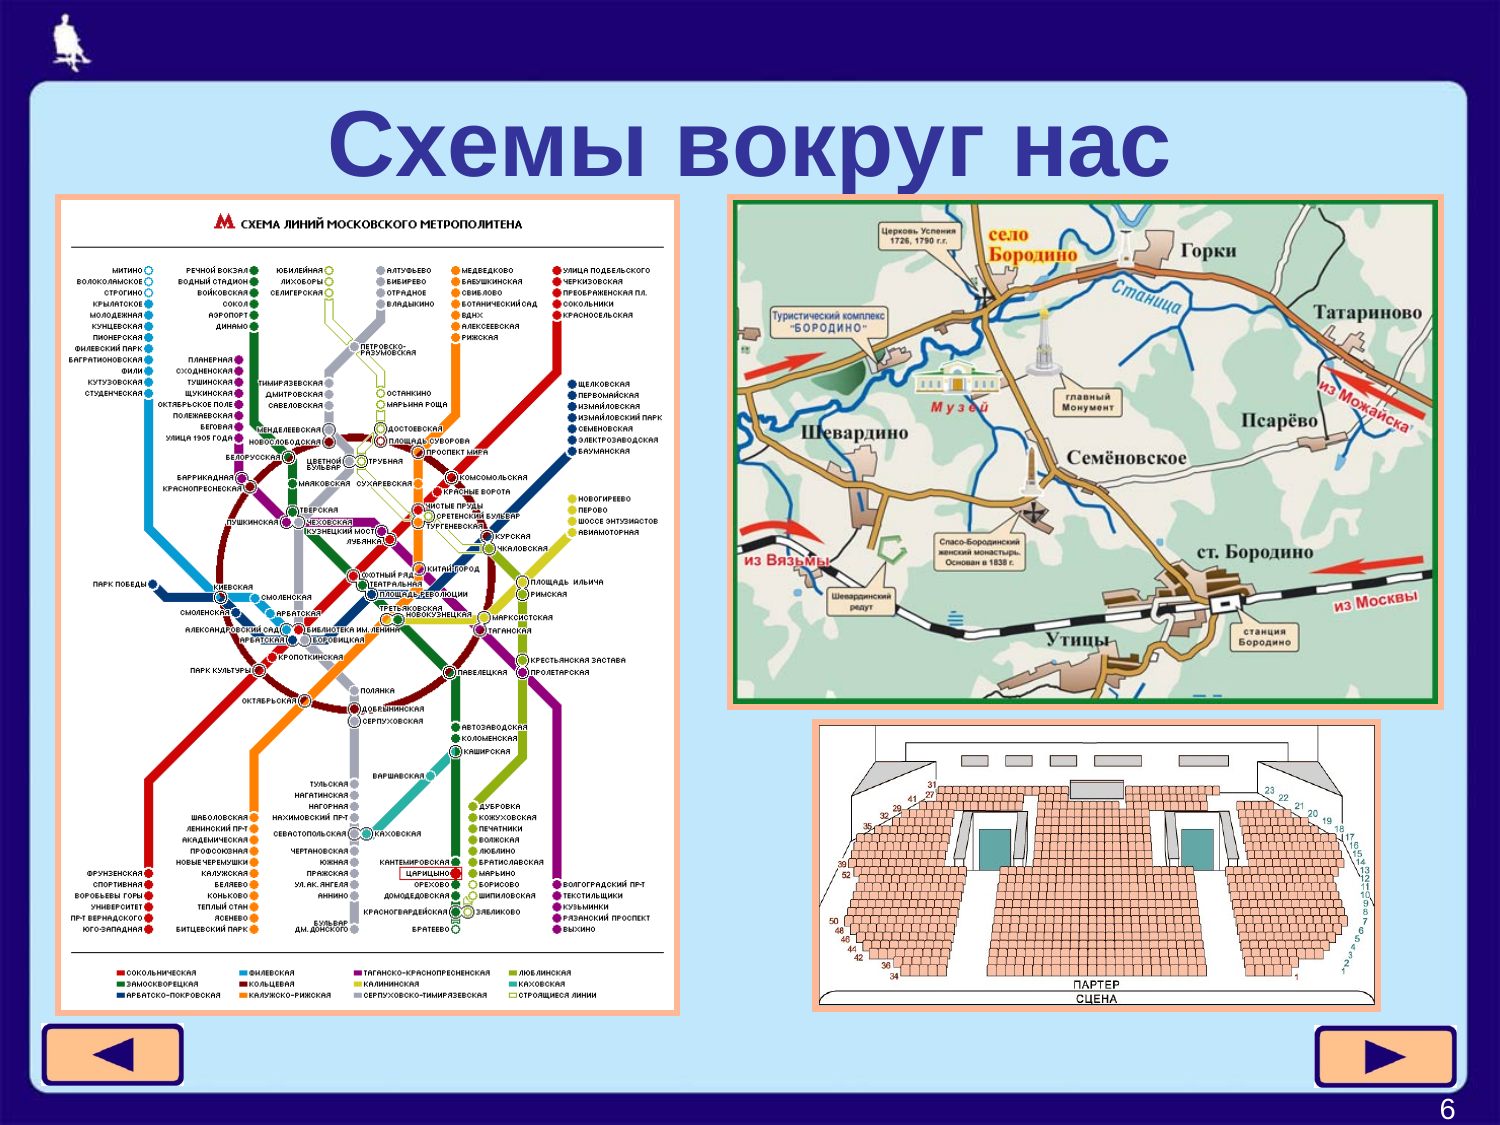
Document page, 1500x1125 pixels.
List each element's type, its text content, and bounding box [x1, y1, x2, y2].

text_box <номер> [1120, 1082, 1471, 1125]
title Схемы вокруг нас [75, 45, 1426, 233]
picture [0, 0, 1500, 1125]
